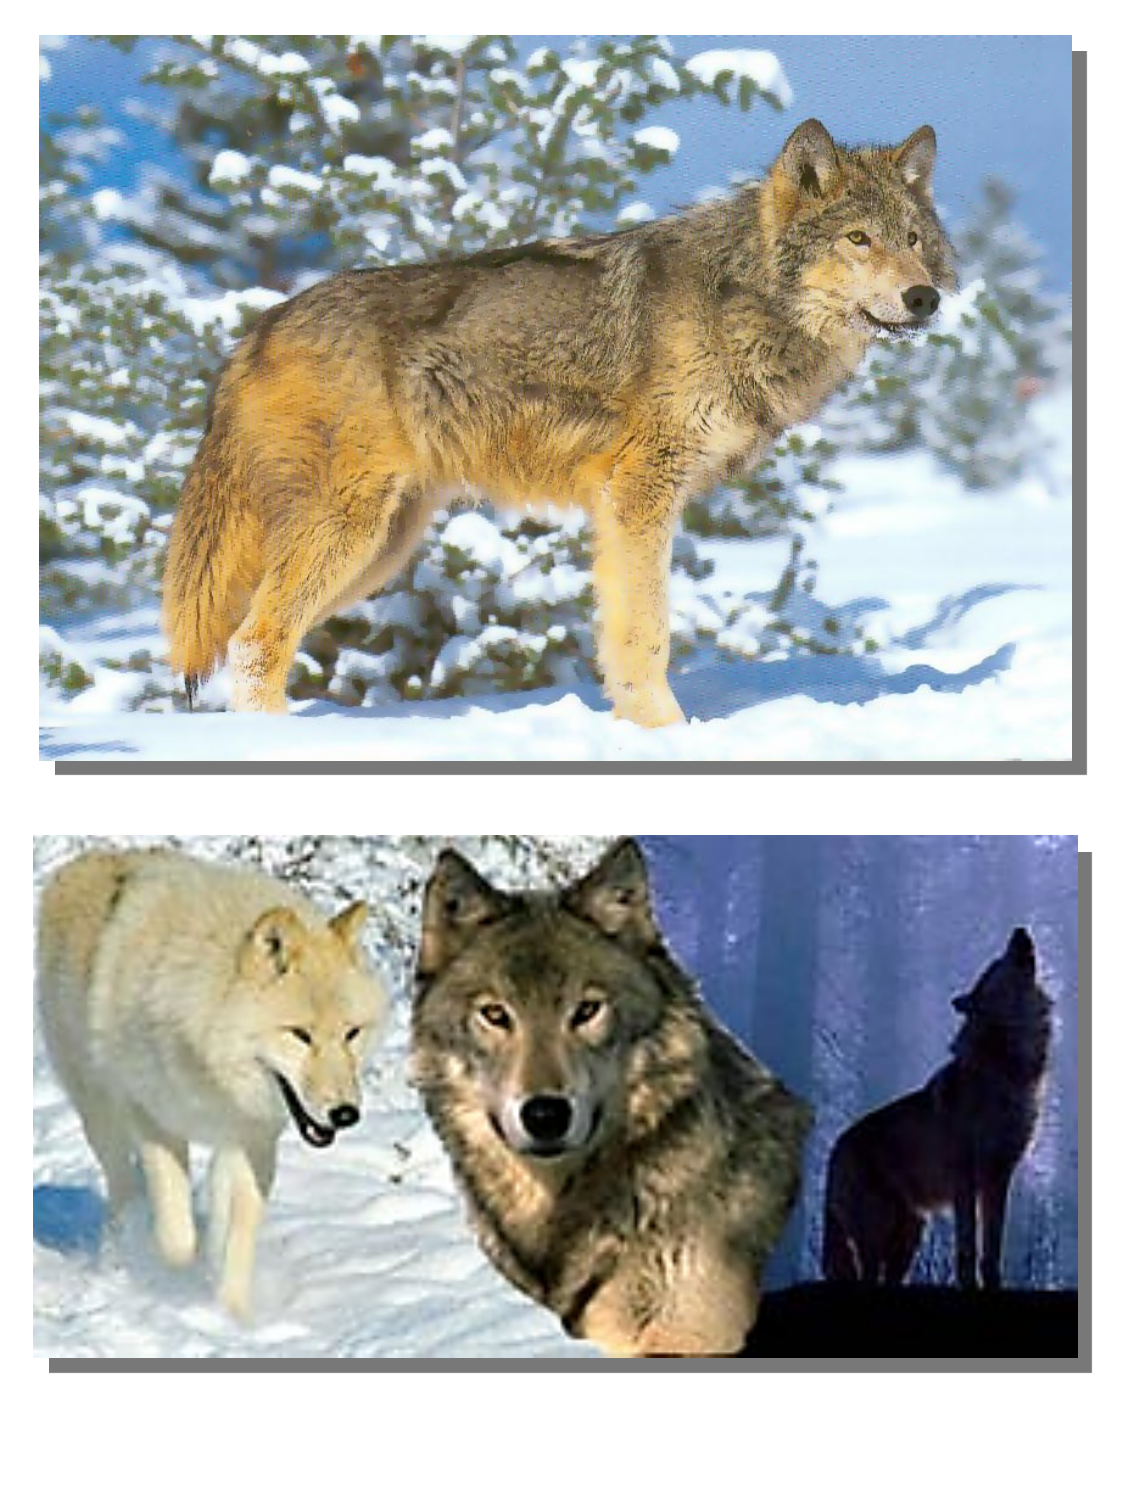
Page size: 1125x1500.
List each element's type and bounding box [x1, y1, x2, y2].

picture [39, 35, 1072, 761]
picture [33, 836, 1078, 1358]
